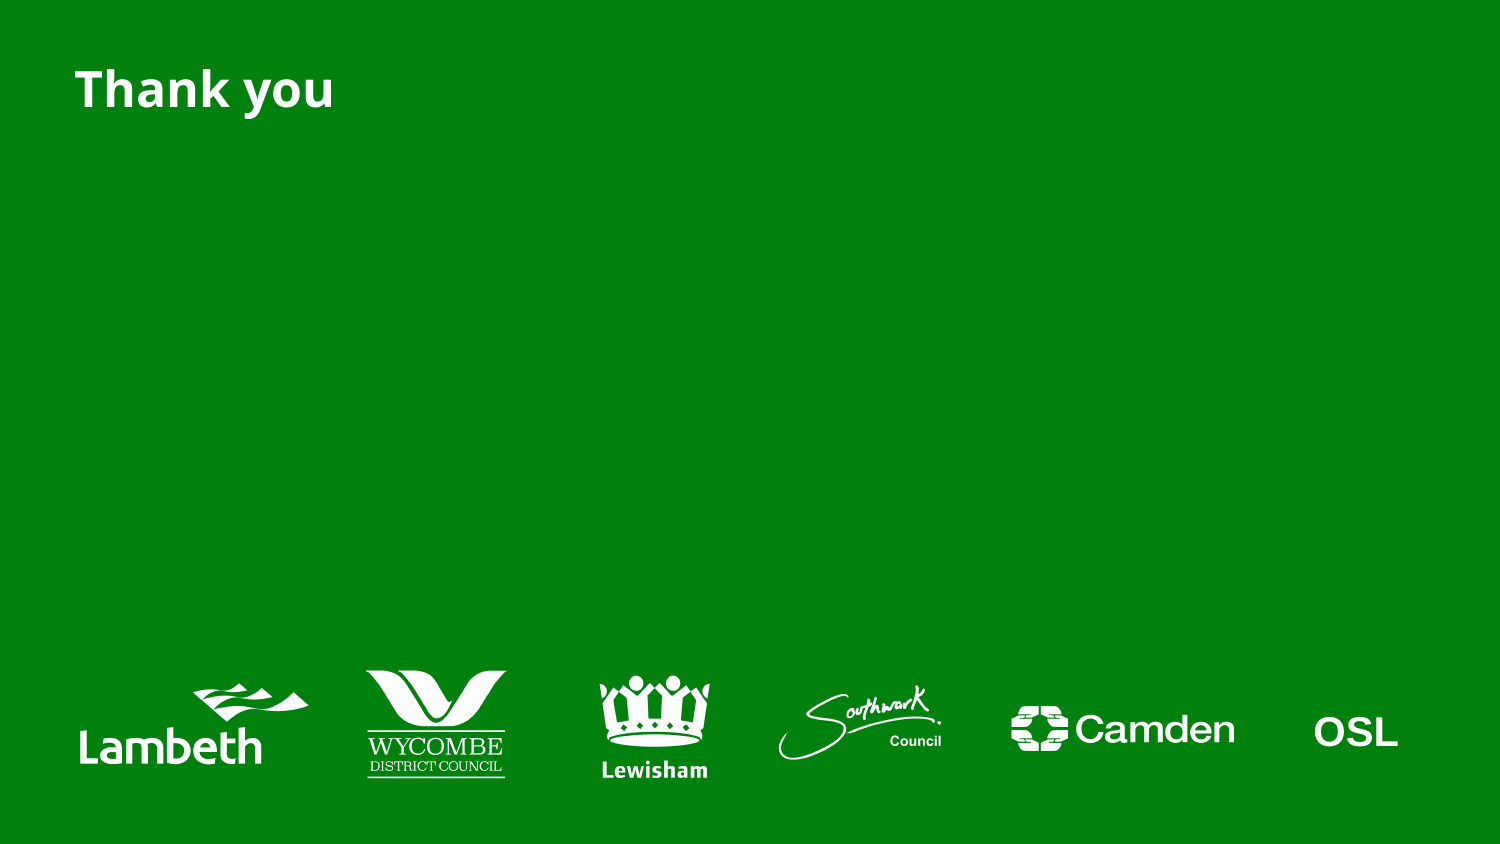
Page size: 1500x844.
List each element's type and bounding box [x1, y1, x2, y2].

picture [771, 654, 948, 796]
picture [564, 654, 757, 808]
picture [331, 642, 539, 808]
picture [1001, 621, 1262, 830]
picture [59, 668, 320, 783]
